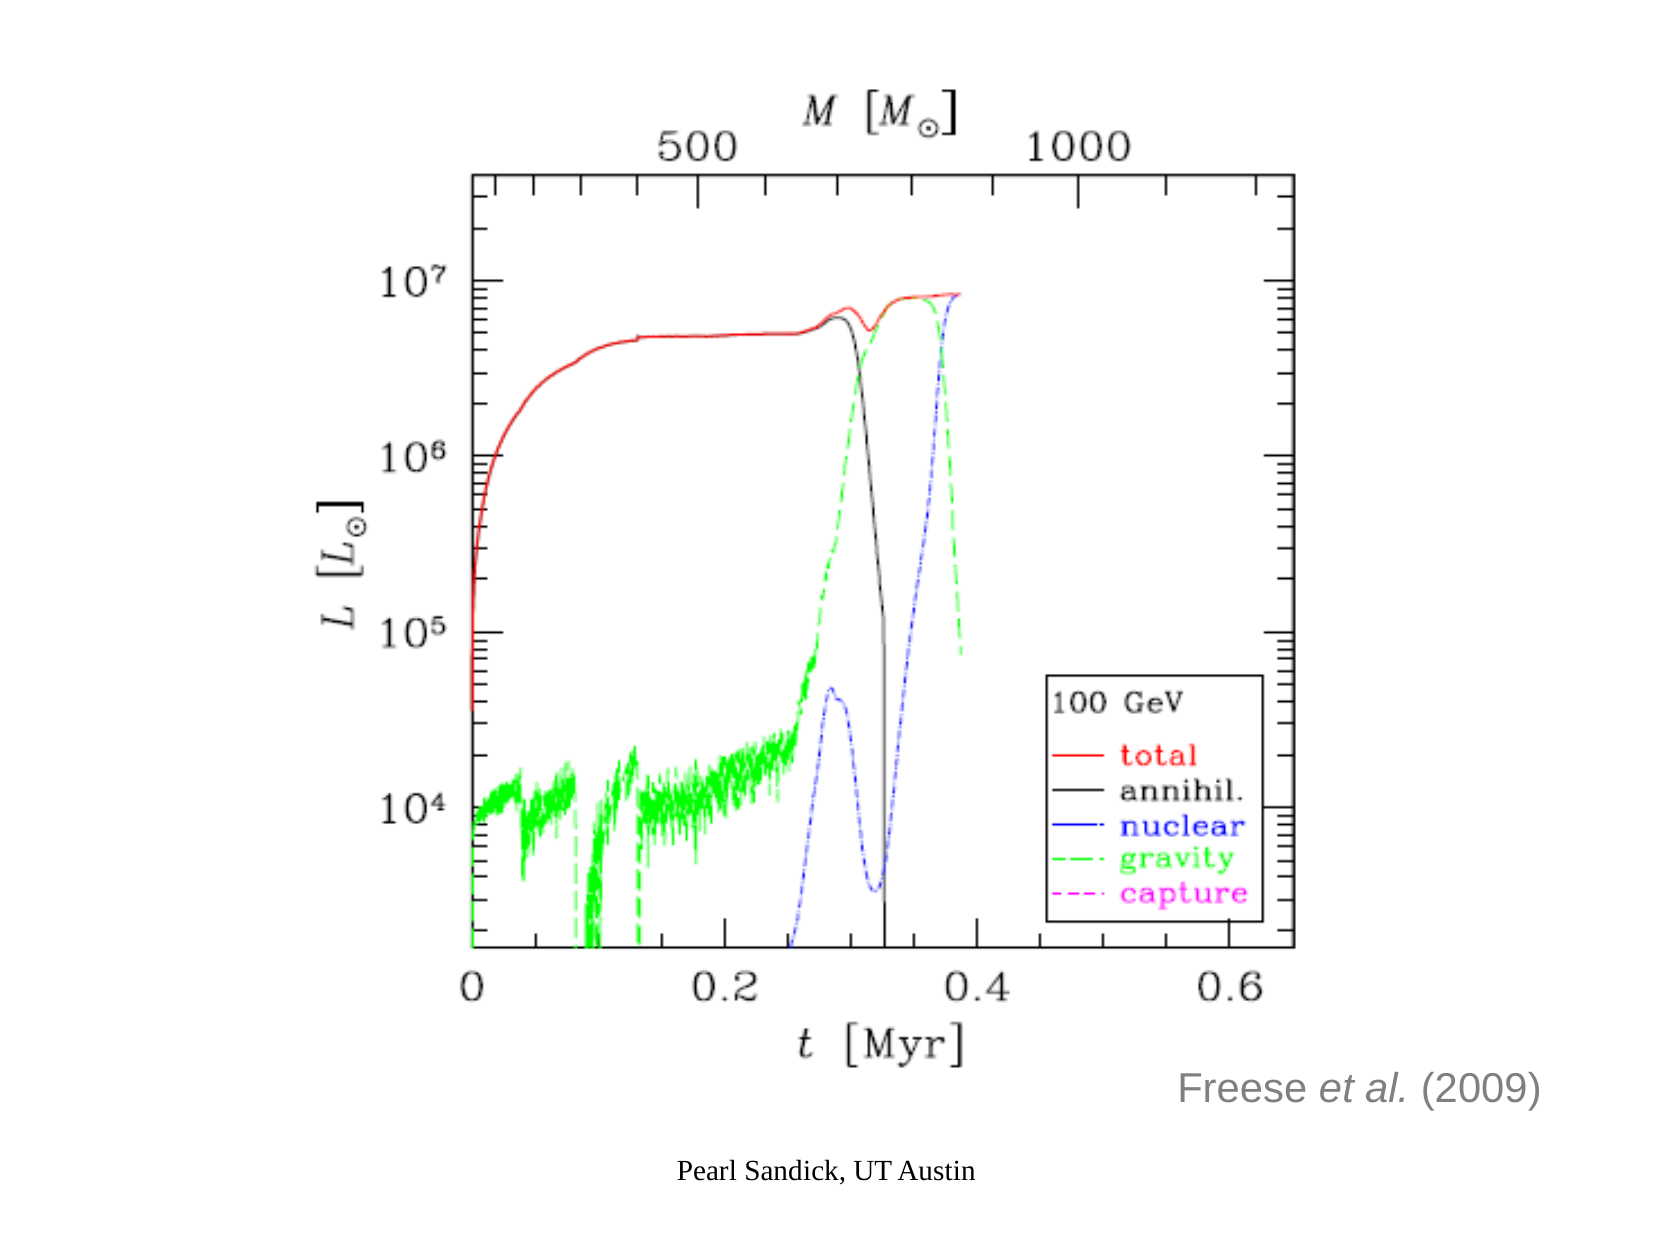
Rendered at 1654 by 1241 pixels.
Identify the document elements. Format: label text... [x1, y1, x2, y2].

picture [303, 64, 1303, 1083]
text_box Freese et al. (2009) [1162, 1057, 1555, 1126]
